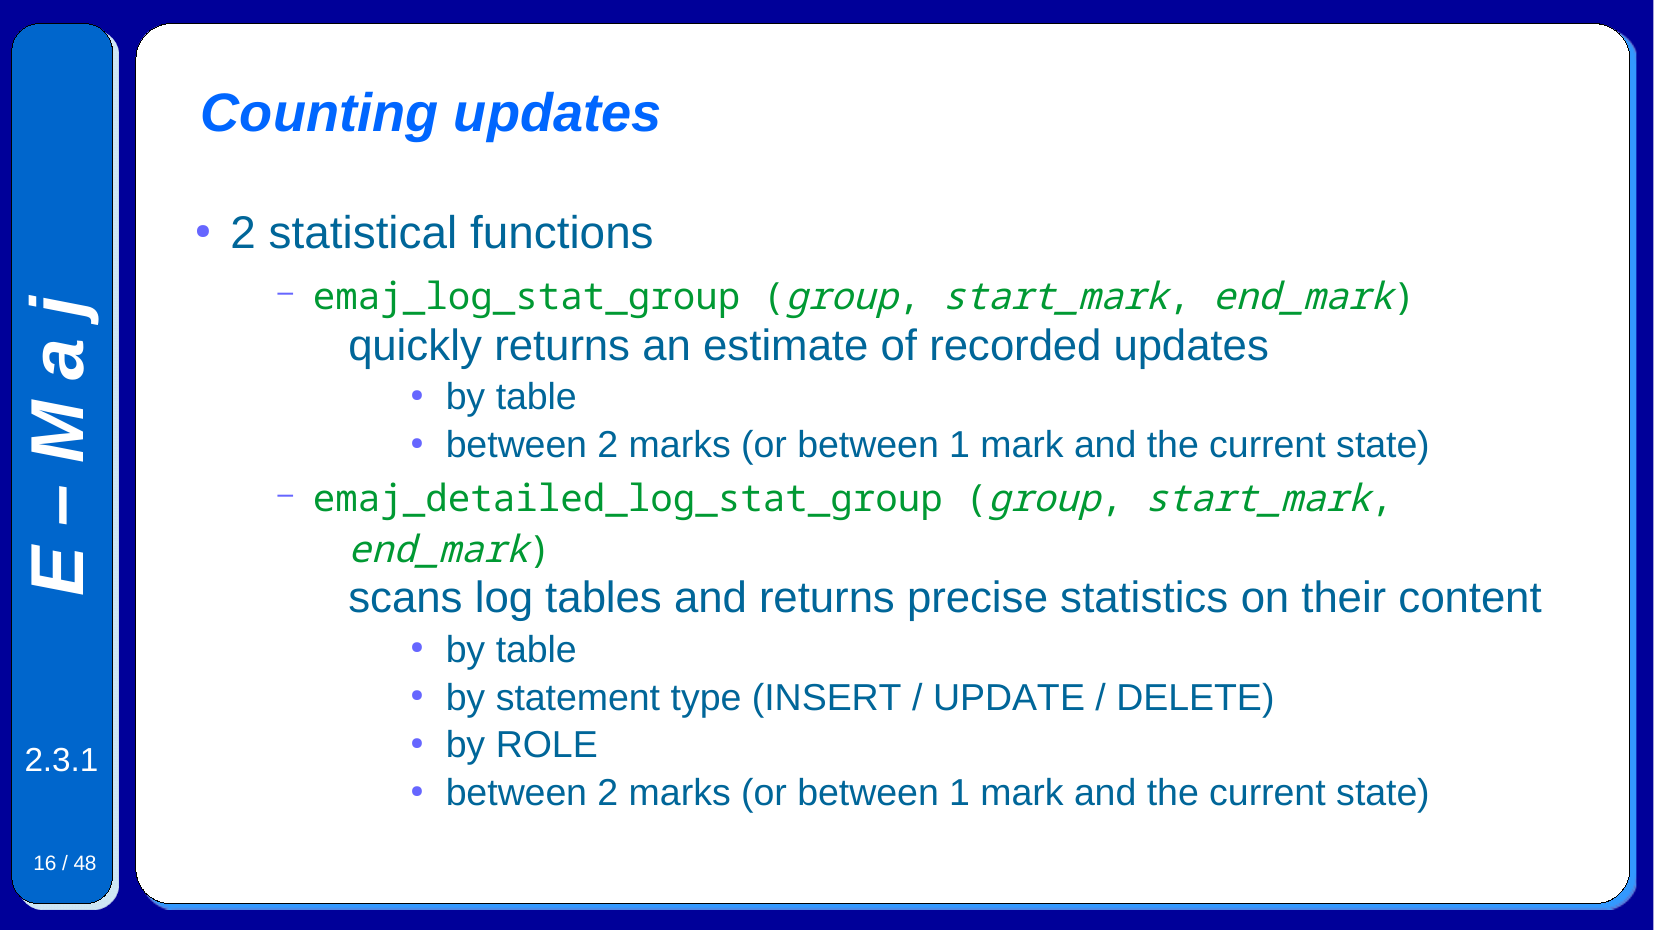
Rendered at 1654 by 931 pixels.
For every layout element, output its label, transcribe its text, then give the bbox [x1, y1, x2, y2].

title Counting updates [200, 34, 1575, 191]
list 2 statistical functions emaj_log_stat_group (group, start_mark, end_mark) quickly returns an estimate of recorded updates by table between 2 marks (or between 1 mark and the current state) emaj_detailed_log_stat_group (group, start_mark, end_mark) scans log tables and returns precise statistics on their content by table by statement type (INSERT / UPDATE / DELETE) by ROLE between 2 marks (or between 1 mark and the current state) [177, 206, 1587, 889]
